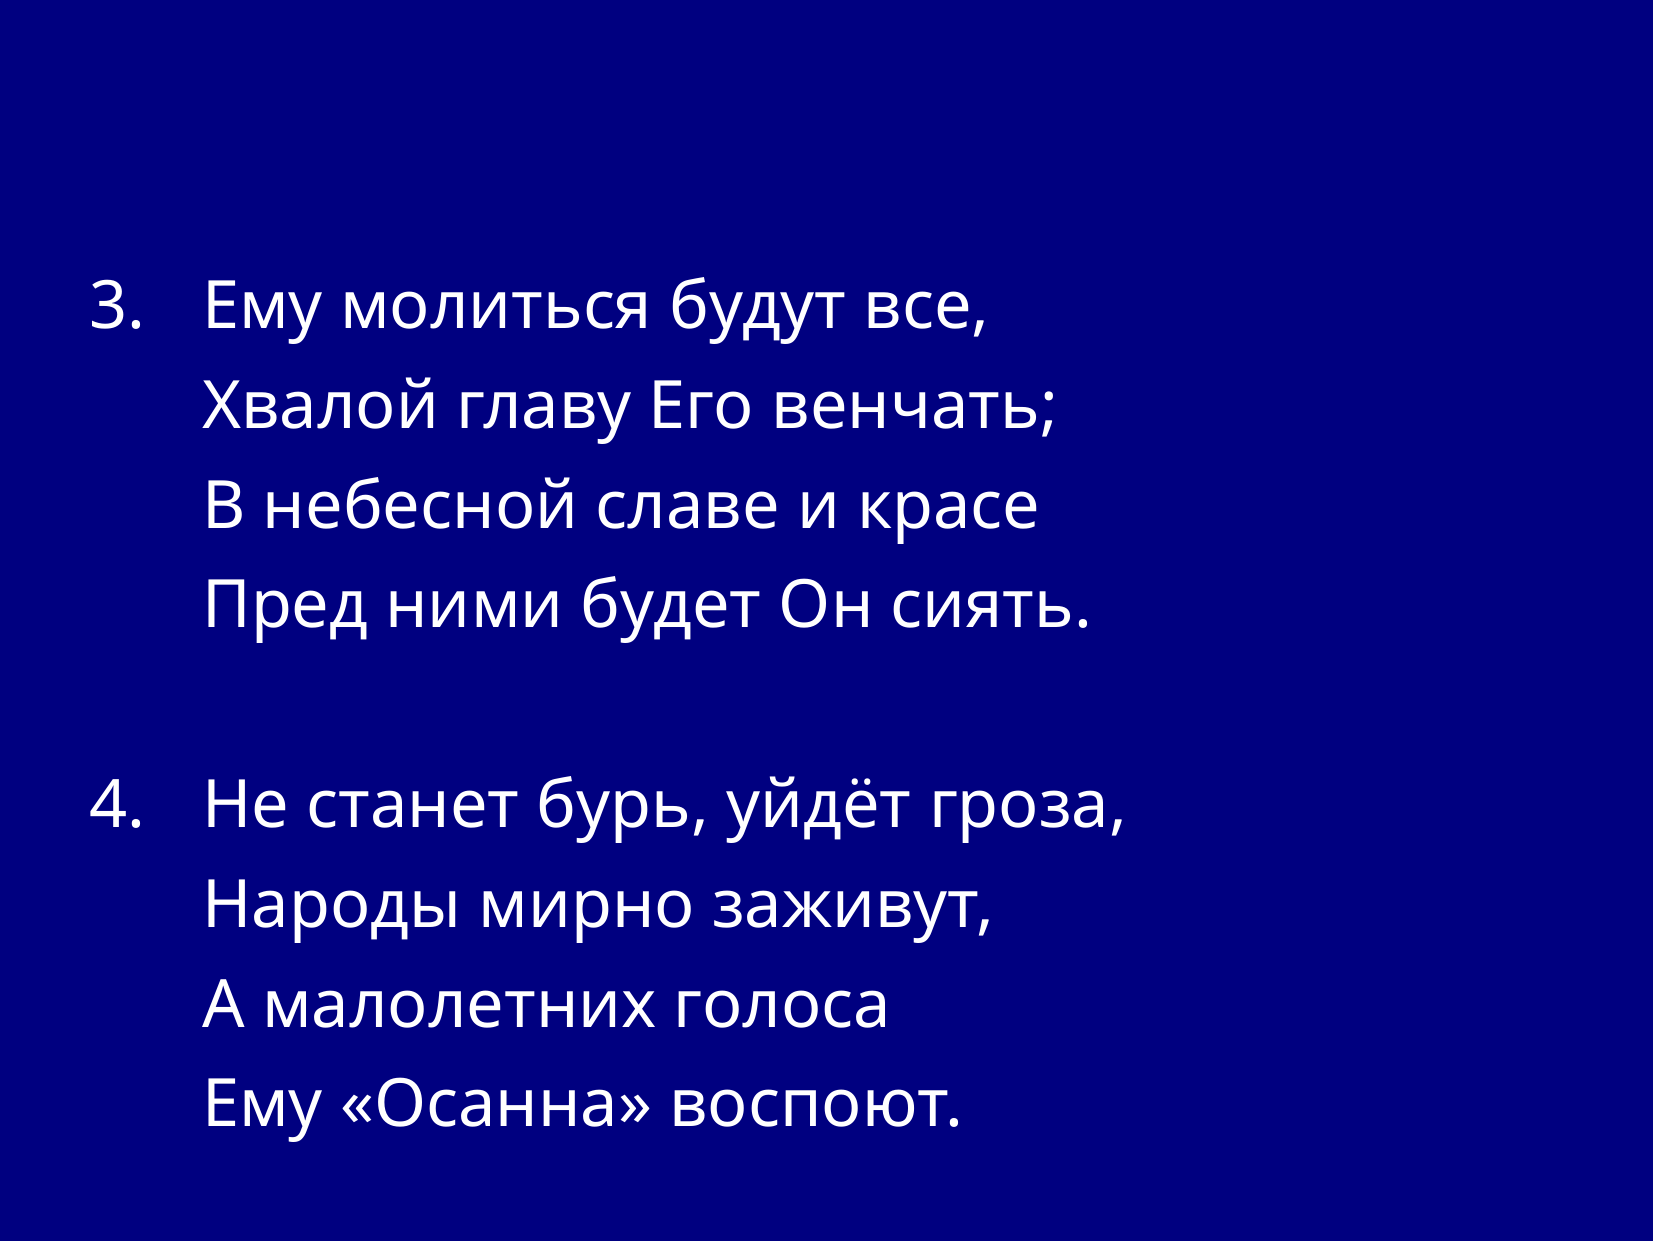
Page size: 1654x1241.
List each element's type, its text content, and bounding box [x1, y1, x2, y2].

text_box 3. Ему молиться будут все, Хвалой главу Его венчать; В небесной славе и красе Пред ними будет Он сиять. 4. Не станет бурь, уйдёт гроза, Народы мирно заживут, А малолетних голоса Ему «Осанна» воспоют. [75, 150, 1576, 1163]
